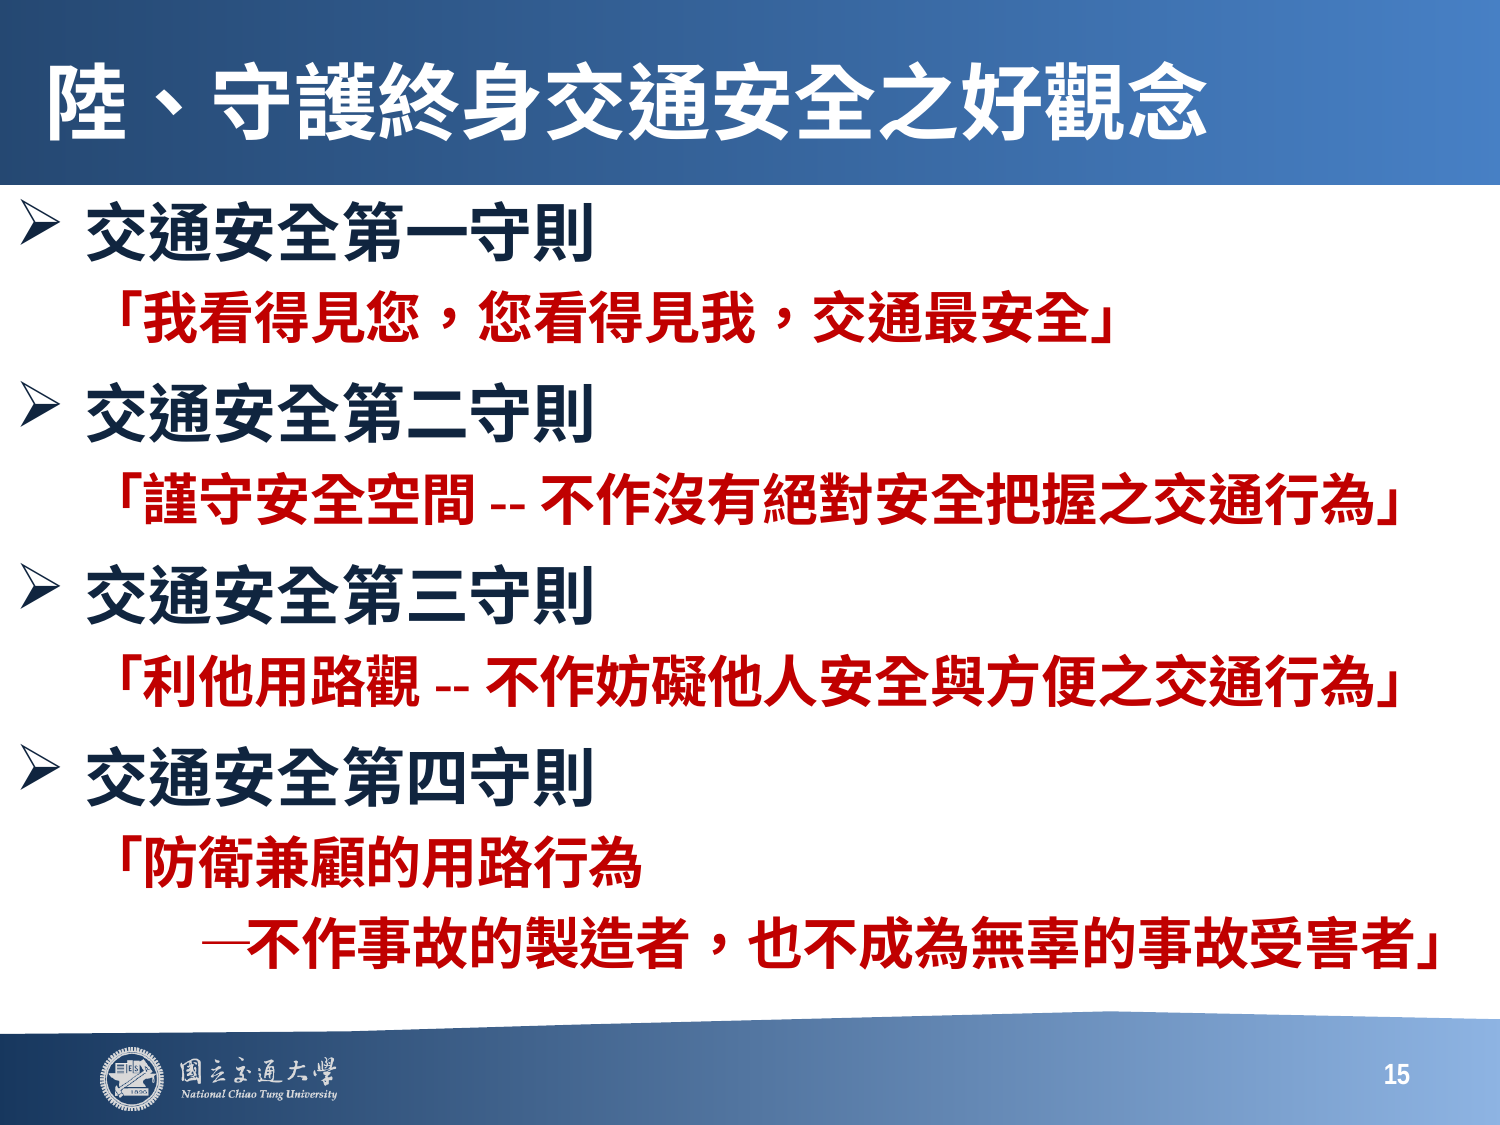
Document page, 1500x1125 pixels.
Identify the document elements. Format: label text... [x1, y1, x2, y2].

text_box <number> [1074, 1042, 1426, 1103]
list 交通安全第一守則 「我看得見您，您看得見我，交通最安全」 交通安全第二守則 「謹守安全空間--不作沒有絕對安全把握之交通行為」 交通安全第三守則 「利他用路觀--不作妨礙他人安全與方便之交通行為」 交通安全第四守則 「防衛兼顧的用路行為 —不作事故的製造者，也不成為無辜的事故受害者」 [0, 184, 1500, 1012]
title 陸、守護終身交通安全之好觀念 [29, 30, 1426, 171]
